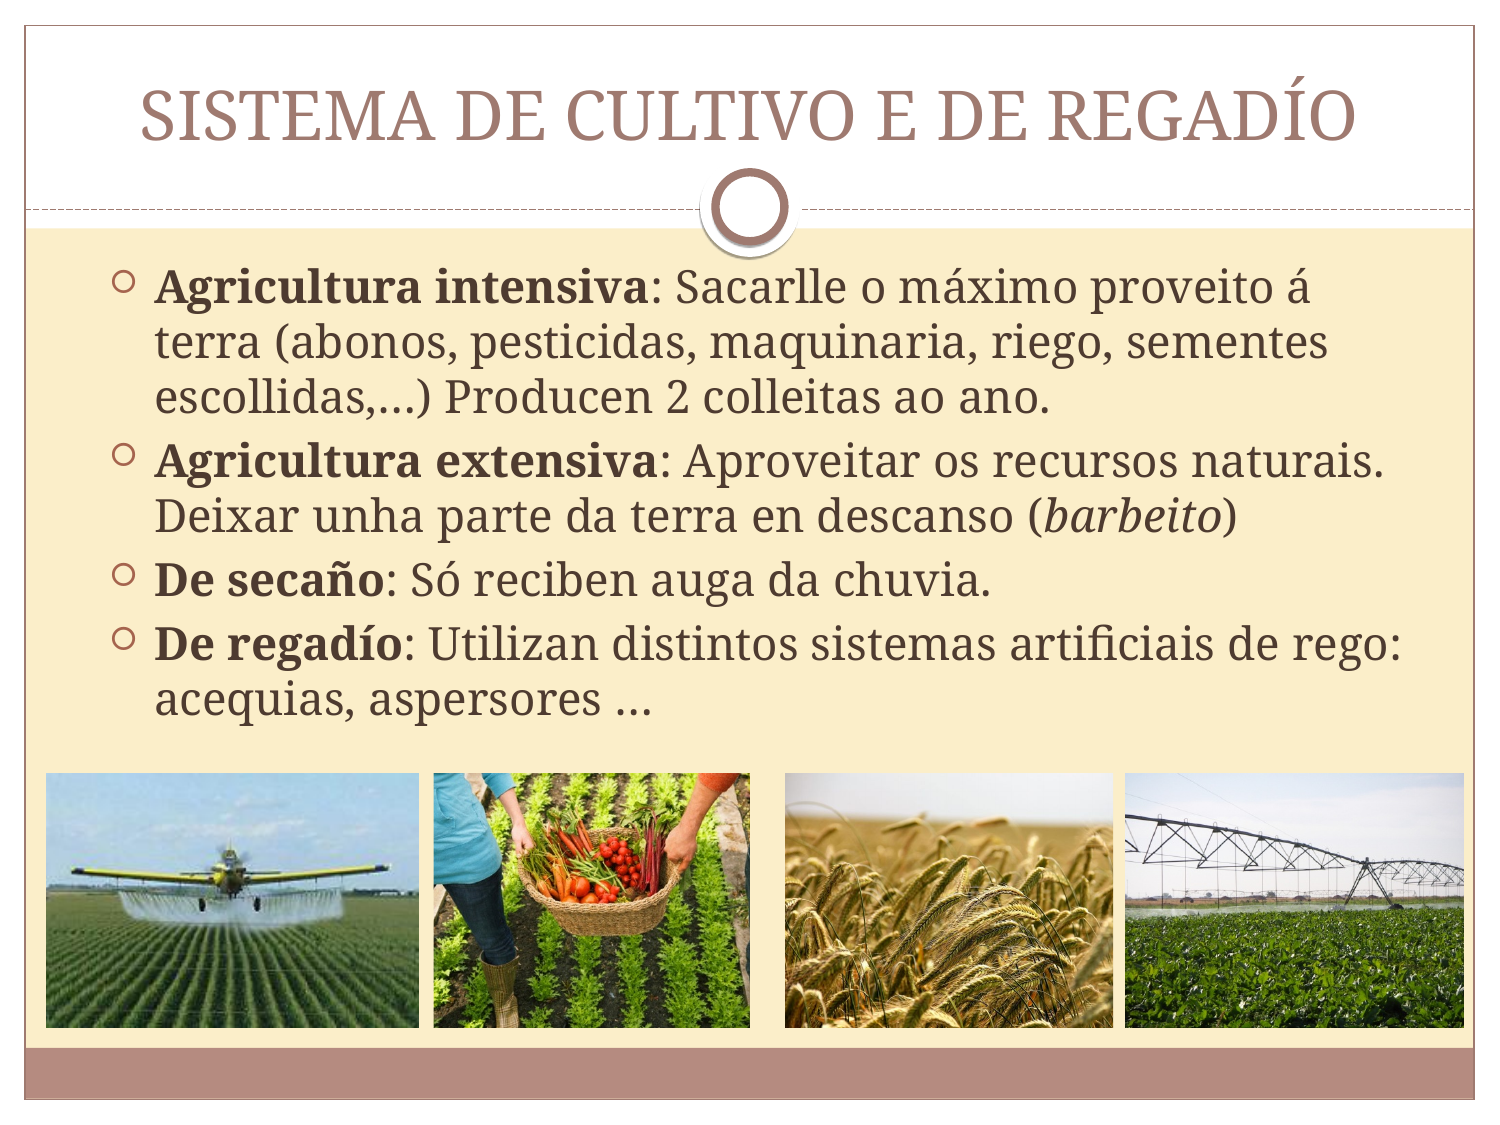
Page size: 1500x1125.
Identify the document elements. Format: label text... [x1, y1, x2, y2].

picture [785, 773, 1114, 1028]
list Agricultura intensiva: Sacarlle o máximo proveito á terra (abonos, pesticidas, maquinaria, riego, sementes escollidas,…) Producen 2 colleitas ao ano. Agricultura extensiva: Aproveitar os recursos naturais. Deixar unha parte da terra en descanso (barbeito) De secaño: Só reciben auga da chuvia. De regadío: Utilizan distintos sistemas artificiais de rego: acequias, aspersores … [49, 250, 1445, 1001]
title SISTEMA DE CULTIVO E DE REGADÍO [49, 37, 1450, 162]
picture [433, 773, 750, 1028]
picture [46, 773, 419, 1028]
picture [1125, 773, 1464, 1028]
